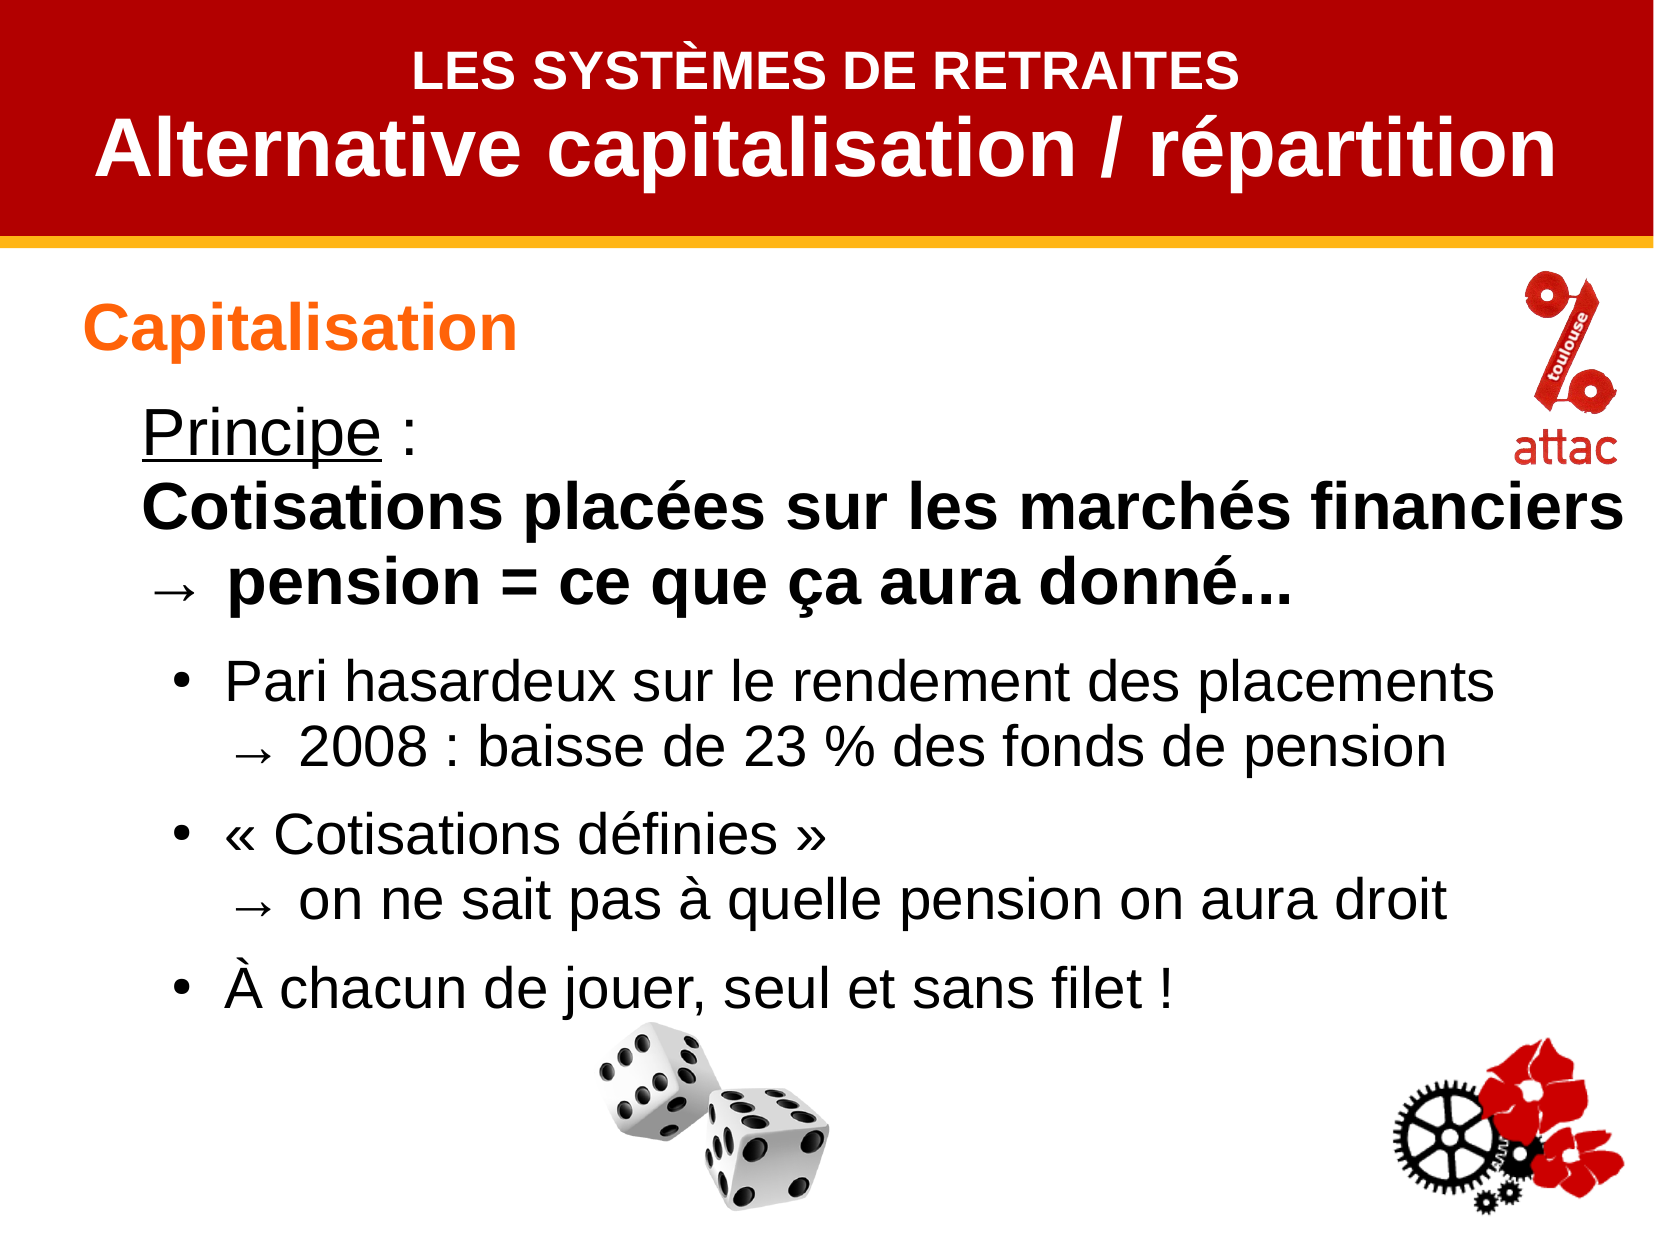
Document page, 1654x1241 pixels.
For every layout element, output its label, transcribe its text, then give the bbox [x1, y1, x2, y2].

picture [593, 1021, 830, 1213]
list Capitalisation Principe : Cotisations placées sur les marchés financiers → pension = ce que ça aura donné... Pari hasardeux sur le rendement des placements → 2008 : baisse de 23 % des fonds de pension « Cotisations définies » → on ne sait pas à quelle pension on aura droit À chacun de jouer, seul et sans filet ! [82, 290, 1654, 1109]
title LES SYSTÈMES DE RETRAITES Alternative capitalisation / répartition [82, 21, 1571, 214]
picture [1509, 265, 1625, 290]
picture [1387, 1109, 1628, 1218]
